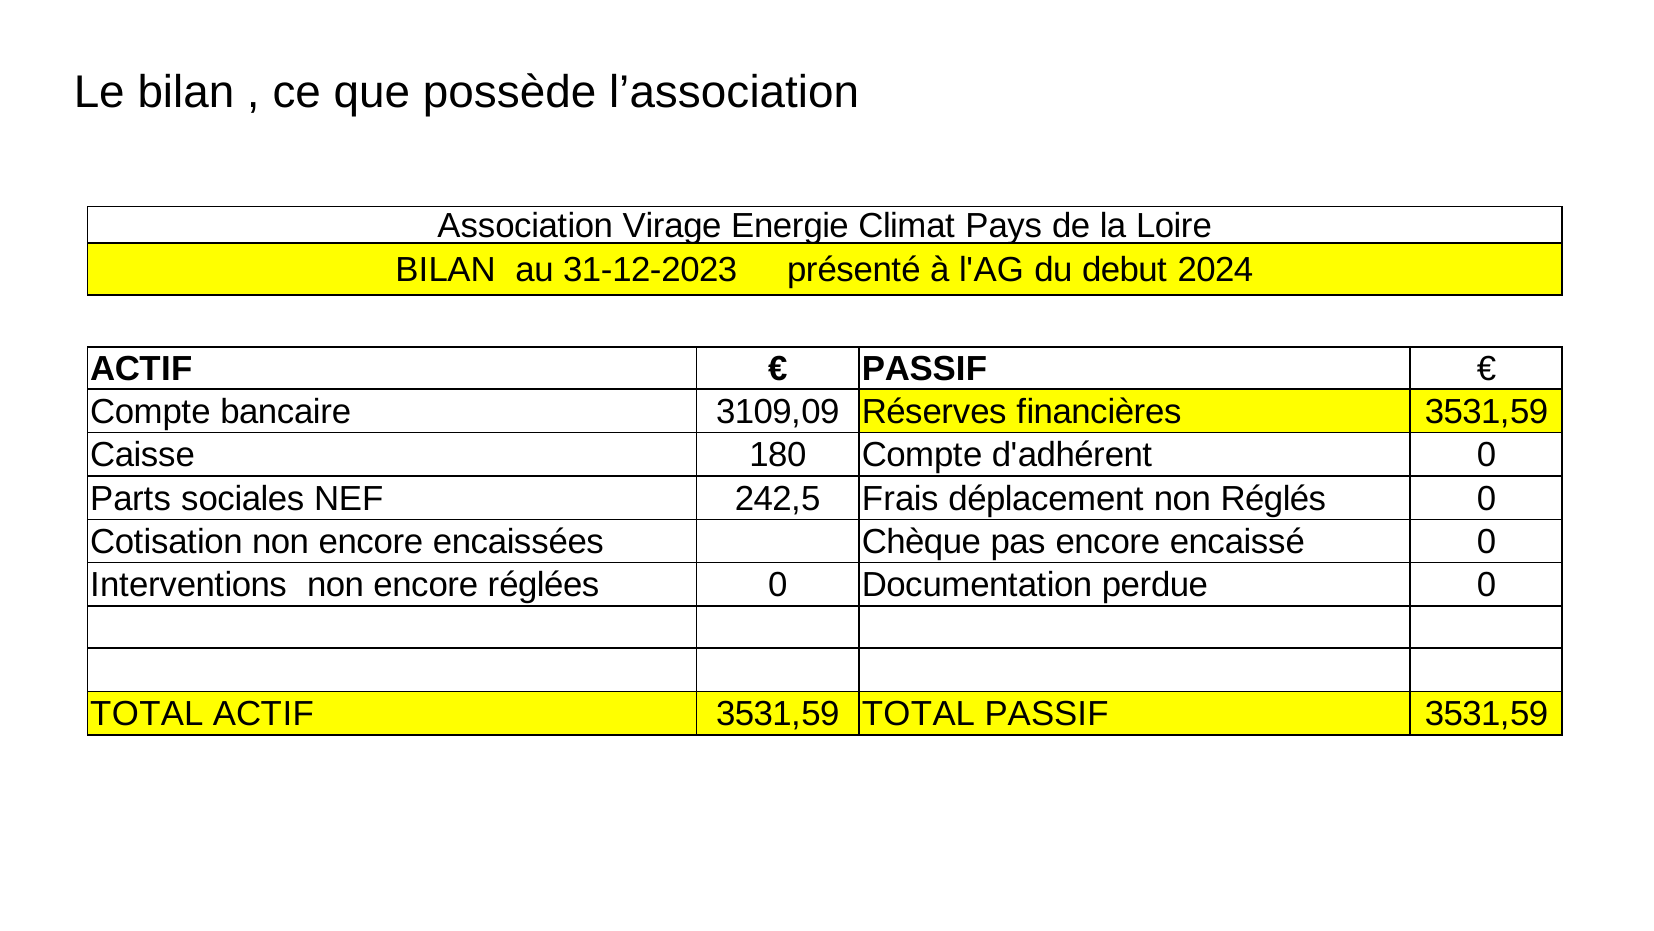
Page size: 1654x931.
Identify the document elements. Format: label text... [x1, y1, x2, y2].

text_box Le bilan , ce que possède l’association [59, 59, 1034, 207]
picture [87, 206, 1565, 739]
